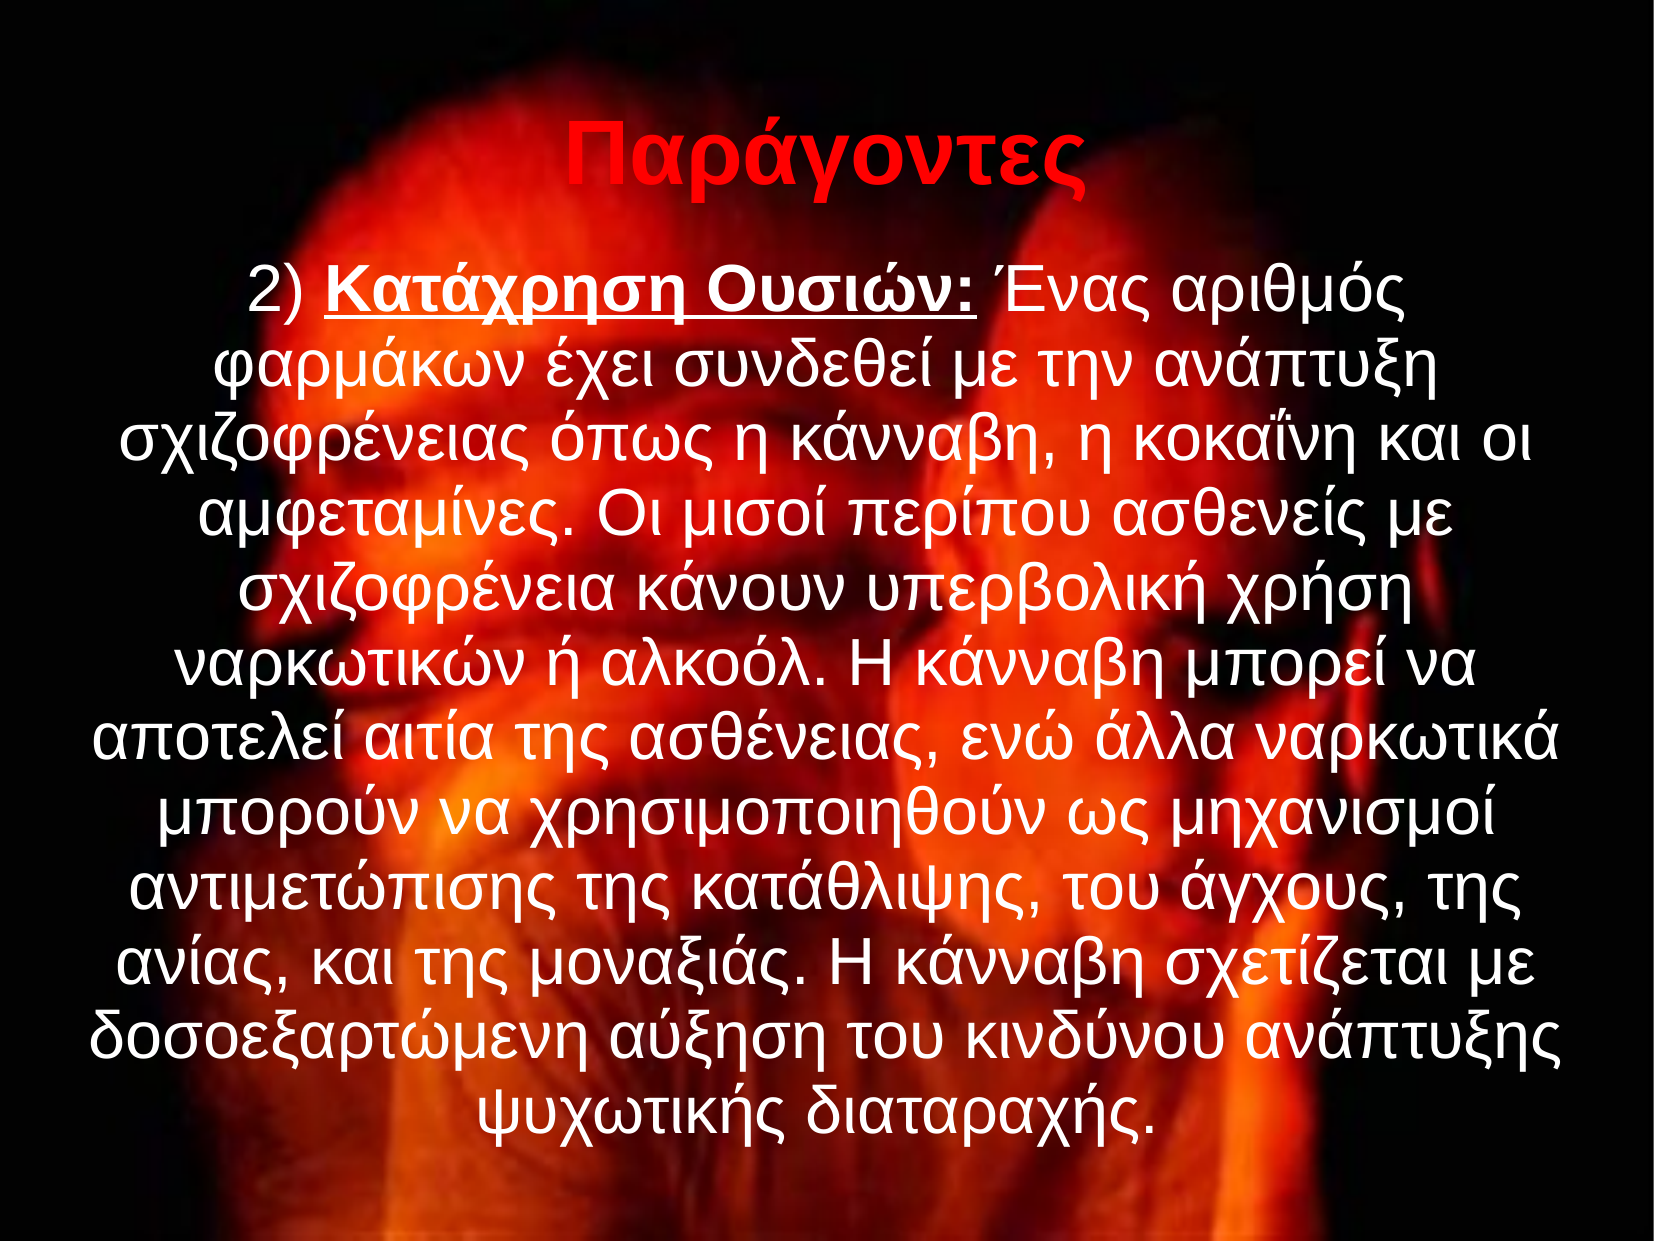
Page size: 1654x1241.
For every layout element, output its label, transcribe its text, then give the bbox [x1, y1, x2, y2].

picture [0, 0, 1654, 1241]
title Παράγοντες [82, 49, 1571, 250]
text_box 2) Κατάχρηση Ουσιών: Ένας αριθμός φαρμάκων έχει συνδεθεί με την ανάπτυξη σχιζοφρένειας όπως η κάνναβη, η κοκαΐνη και οι αμφεταμίνες. Οι μισοί περίπου ασθενείς με σχιζοφρένεια κάνουν υπερβολική χρήση ναρκωτικών ή αλκοόλ. Η κάνναβη μπορεί να αποτελεί αιτία της ασθένειας, ενώ άλλα ναρκωτικά μπορούν να χρησιμοποιηθούν ως μηχανισμοί αντιμετώπισης της κατάθλιψης, του άγχους, της ανίας, και της μοναξιάς. Η κάνναβη σχετίζεται με δοσοεξαρτώμενη αύξηση του κινδύνου ανάπτυξης ψυχωτικής διαταραχής. [82, 250, 1571, 1149]
